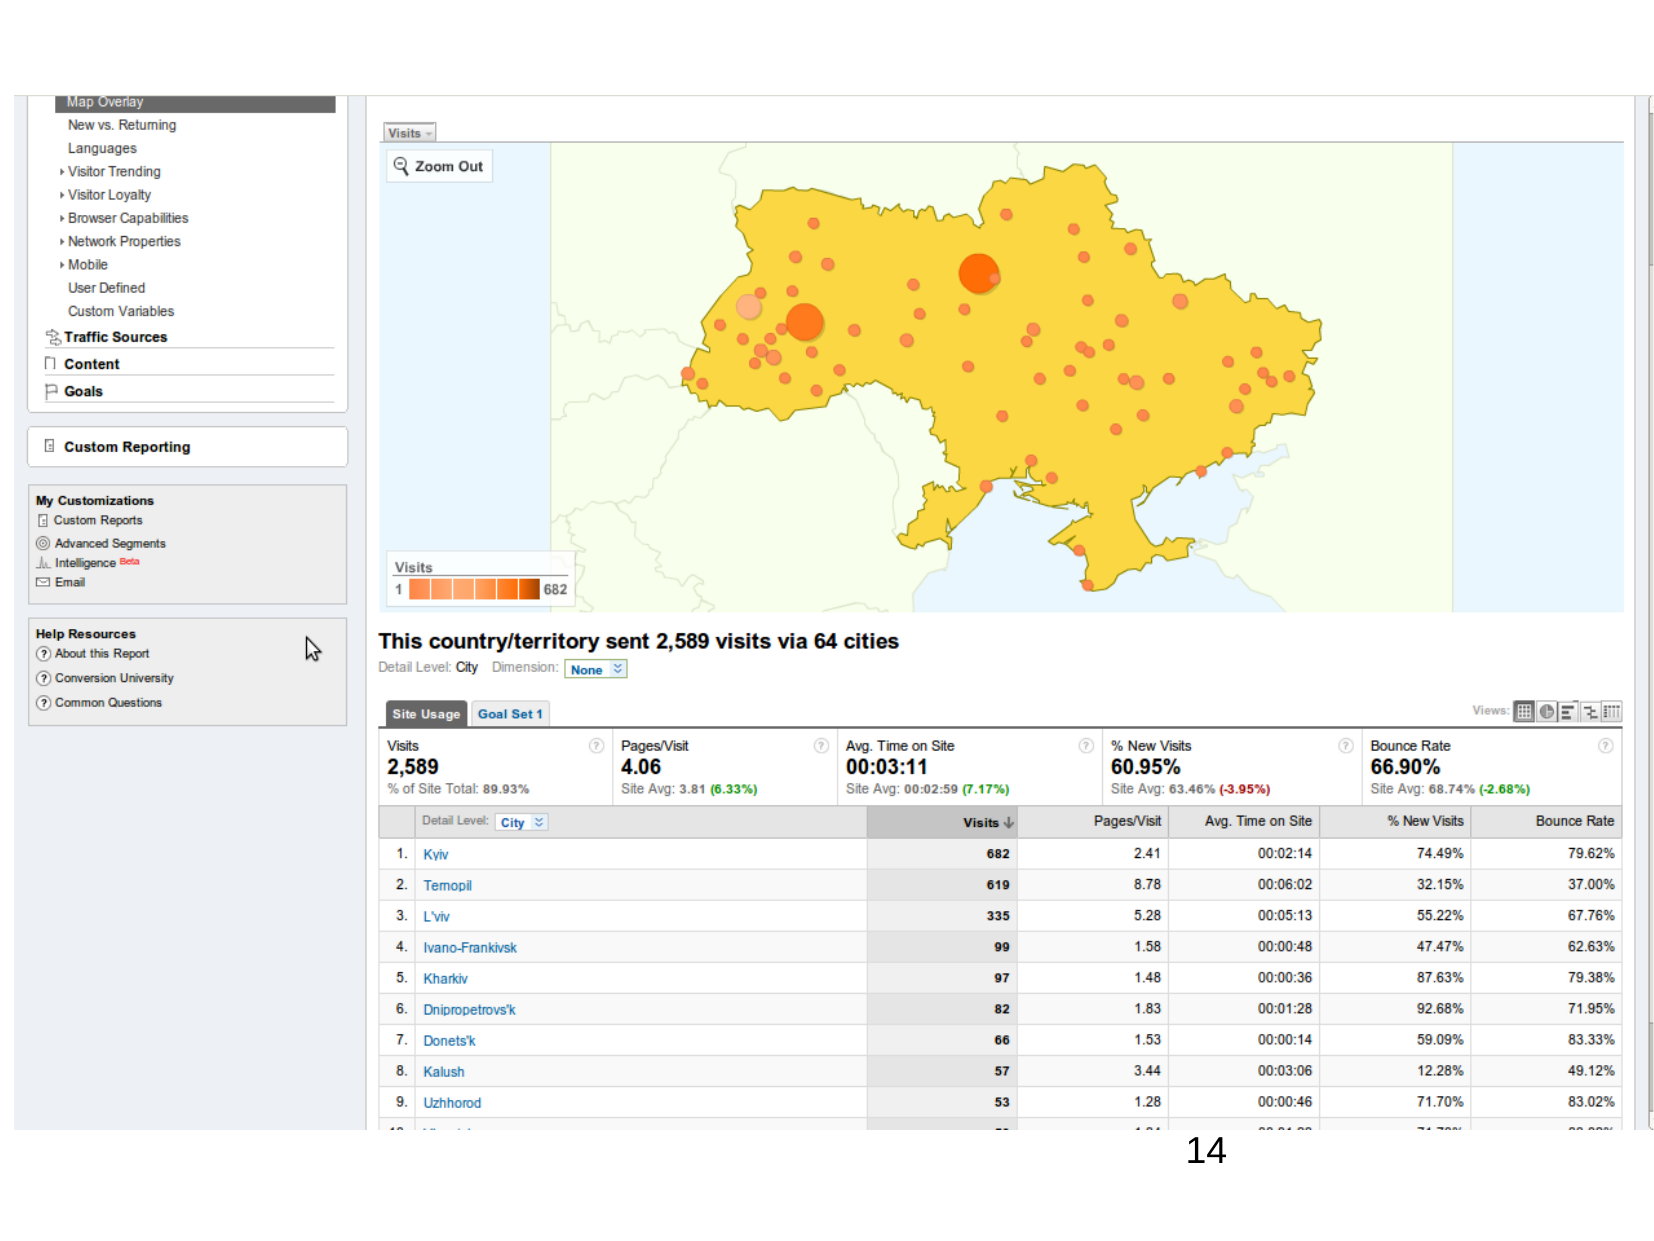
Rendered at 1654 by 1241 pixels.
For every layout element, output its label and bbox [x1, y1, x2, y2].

picture [14, 95, 1654, 1130]
